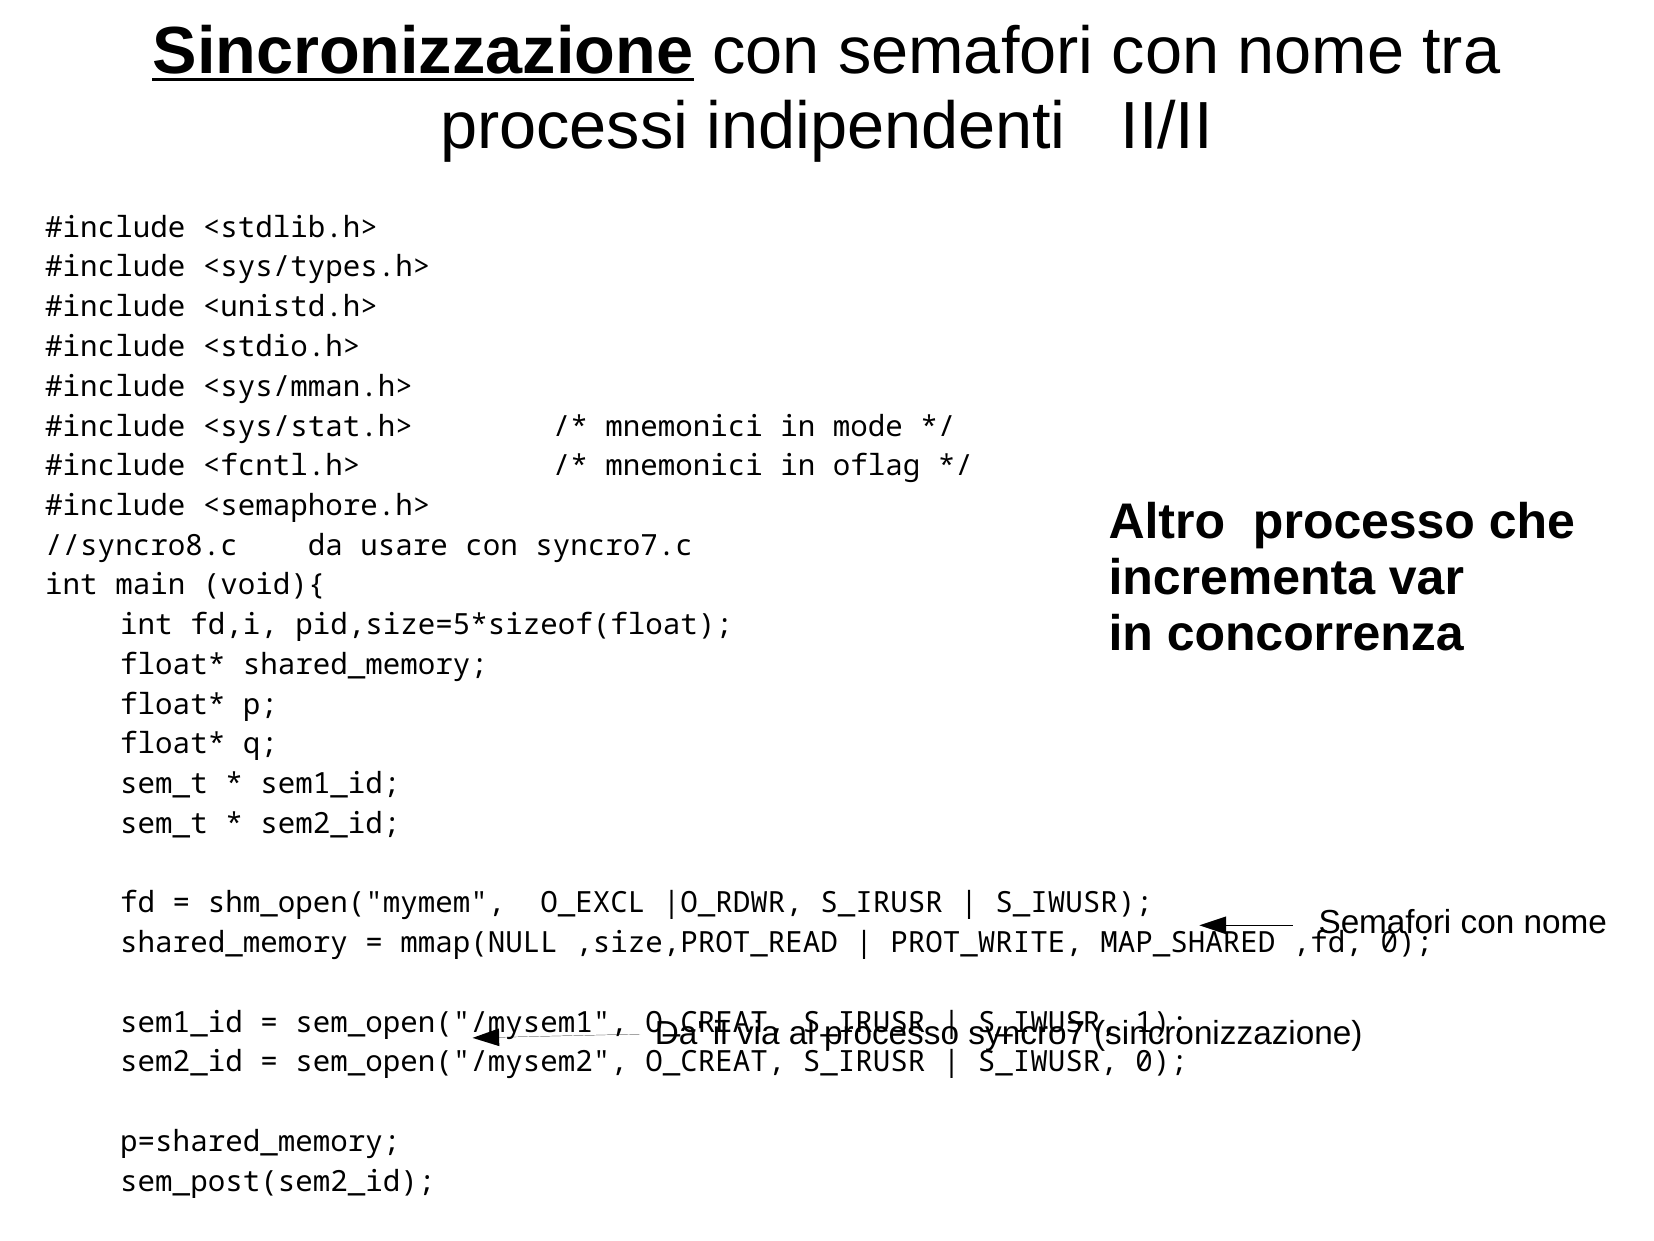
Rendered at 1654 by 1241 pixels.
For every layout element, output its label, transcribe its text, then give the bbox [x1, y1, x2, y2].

title Sincronizzazione con semafori con nome tra processi indipendenti II/II [82, 0, 1571, 192]
text_box Da' il via al processo syncro7 (sincronizzazione) [640, 1007, 1521, 1060]
text_box Semafori con nome [1303, 896, 1628, 949]
text_box Altro processo che incrementa var in concorrenza [1093, 485, 1654, 670]
text_box #include <stdlib.h> #include <sys/types.h> #include <unistd.h> #include <stdio.h> #include <sys/mman.h> #include <sys/stat.h> /* mnemonici in mode */ #include <fcntl.h> /* mnemonici in oflag */ #include <semaphore.h> //syncro8.c da usare con syncro7.c int main (void){ int fd,i, pid,size=5*sizeof(float); float* shared_memory; float* p; float* q; sem_t * sem1_id; sem_t * sem2_id; fd = shm_open("mymem", O_EXCL |O_RDWR, S_IRUSR | S_IWUSR); shared_memory = mmap(NULL ,size,PROT_READ | PROT_WRITE, MAP_SHARED ,fd, 0); sem1_id = sem_open("/mysem1", O_CREAT, S_IRUSR | S_IWUSR, 1); sem2_id = sem_open("/mysem2", O_CREAT, S_IRUSR | S_IWUSR, 0); p=shared_memory; sem_post(sem2_id); for(i=0; i<10; i++) printf ("\tsshh1 *p = %f\n", (*p)++); shm_unlink("mymem"); } [30, 198, 1622, 1234]
